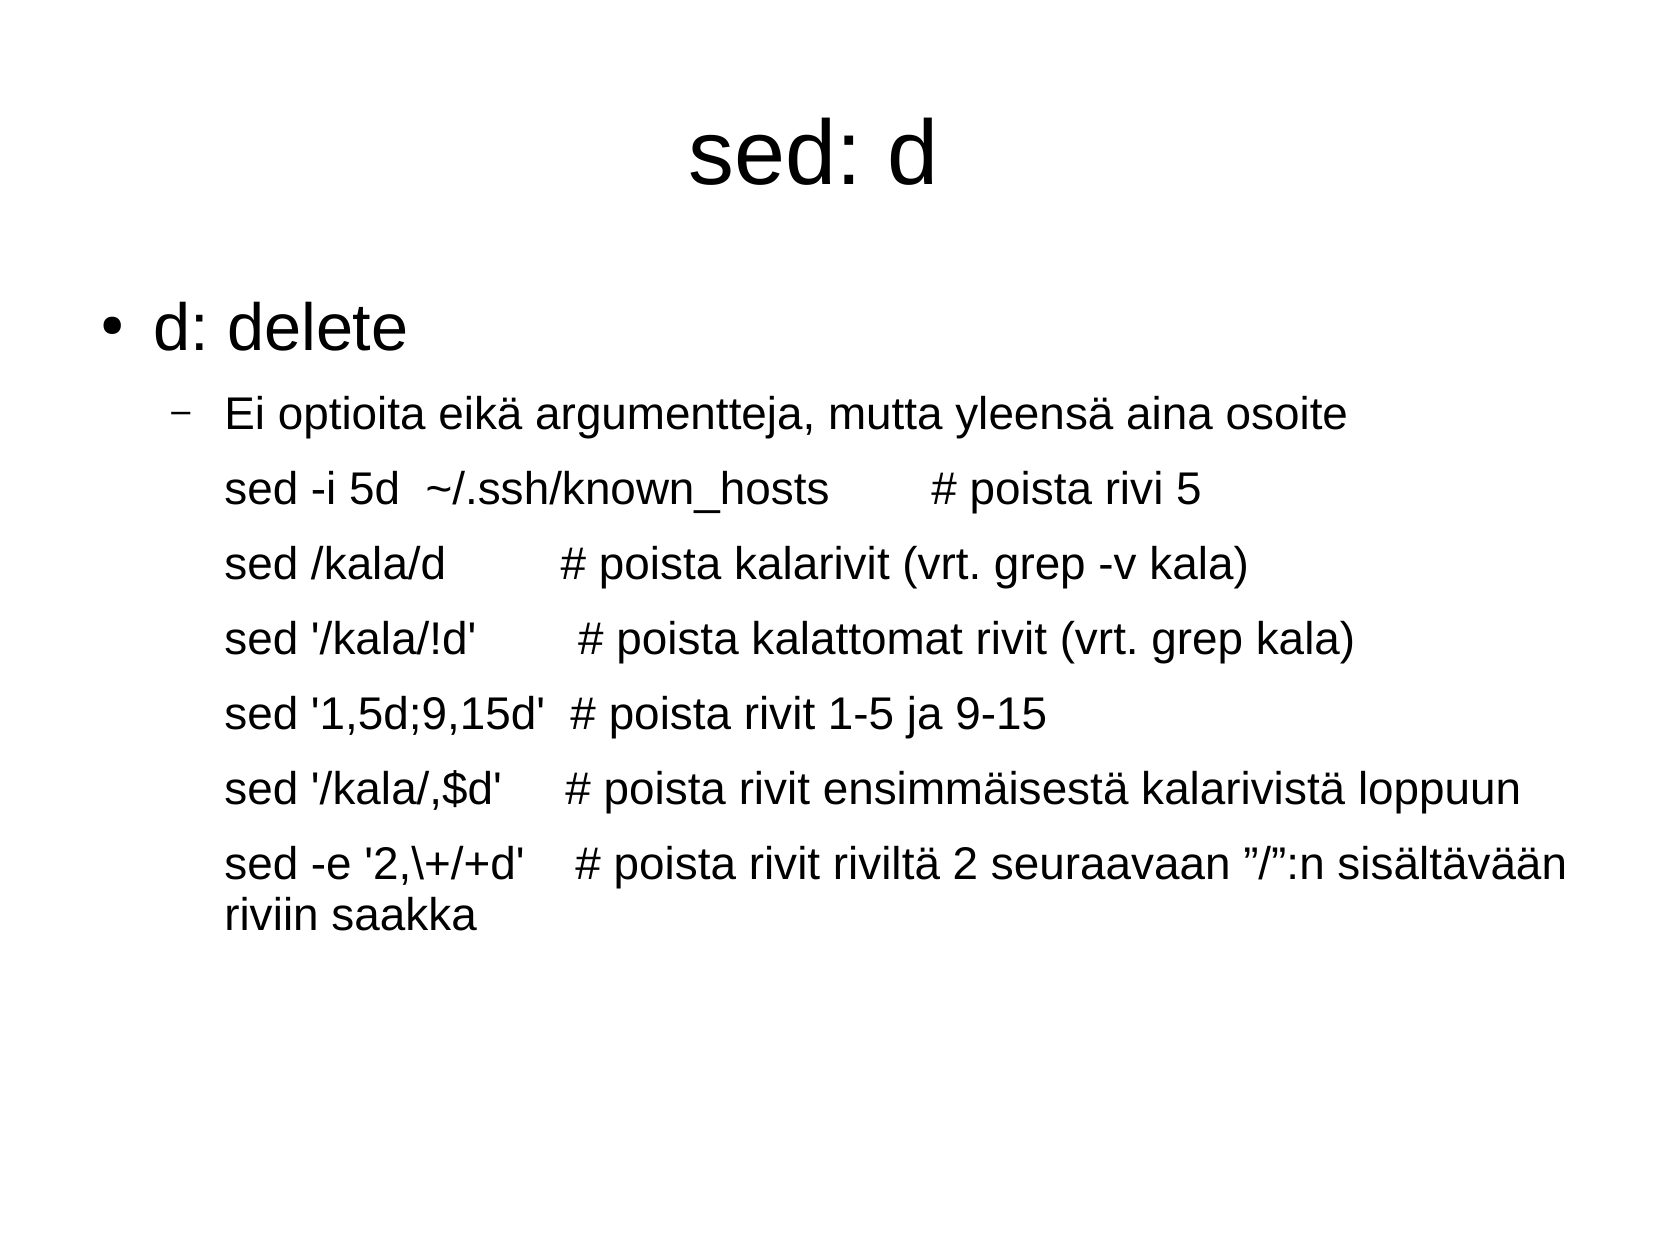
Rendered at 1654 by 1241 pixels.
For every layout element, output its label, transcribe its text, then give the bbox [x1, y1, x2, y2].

list d: delete Ei optioita eikä argumentteja, mutta yleensä aina osoite sed -i 5d ~/.ssh/known_hosts # poista rivi 5 sed /kala/d # poista kalarivit (vrt. grep -v kala) sed '/kala/!d' # poista kalattomat rivit (vrt. grep kala) sed '1,5d;9,15d' # poista rivit 1-5 ja 9-15 sed '/kala/,$d' # poista rivit ensimmäisestä kalarivistä loppuun sed -e '2,\+/+d' # poista rivit riviltä 2 seuraavaan ”/”:n sisältävään riviin saakka [82, 290, 1571, 1010]
title sed: d [82, 49, 1571, 257]
